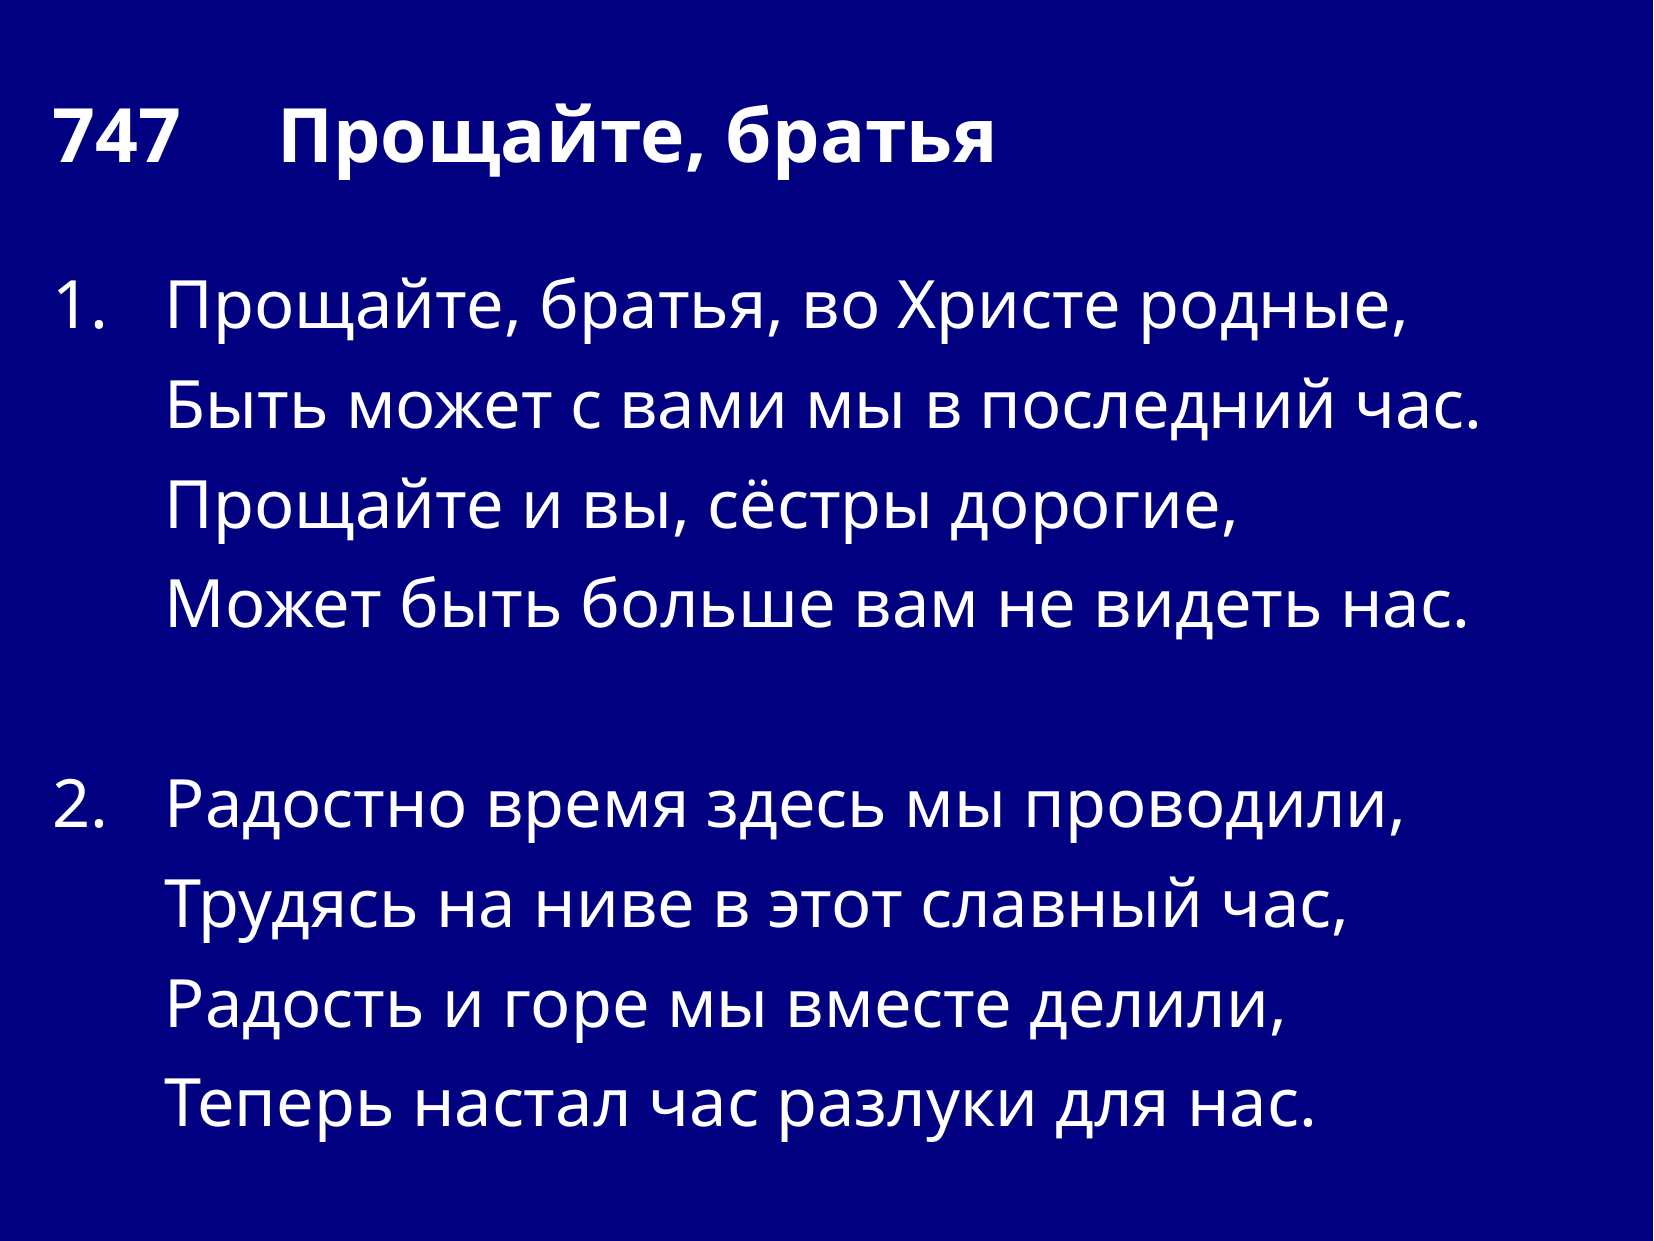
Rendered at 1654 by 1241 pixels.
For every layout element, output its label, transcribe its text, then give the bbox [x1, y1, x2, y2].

text_box 747 Прощайте, братья [37, 75, 1576, 188]
text_box 1. Прощайте, братья, во Христе родные, Быть может с вами мы в последний час. Прощайте и вы, сёстры дорогие, Может быть больше вам не видеть нас. 2. Радостно время здесь мы проводили, Трудясь на ниве в этот славный час, Радость и горе мы вместе делили, Теперь настал час разлуки для нас. [37, 150, 1653, 1163]
